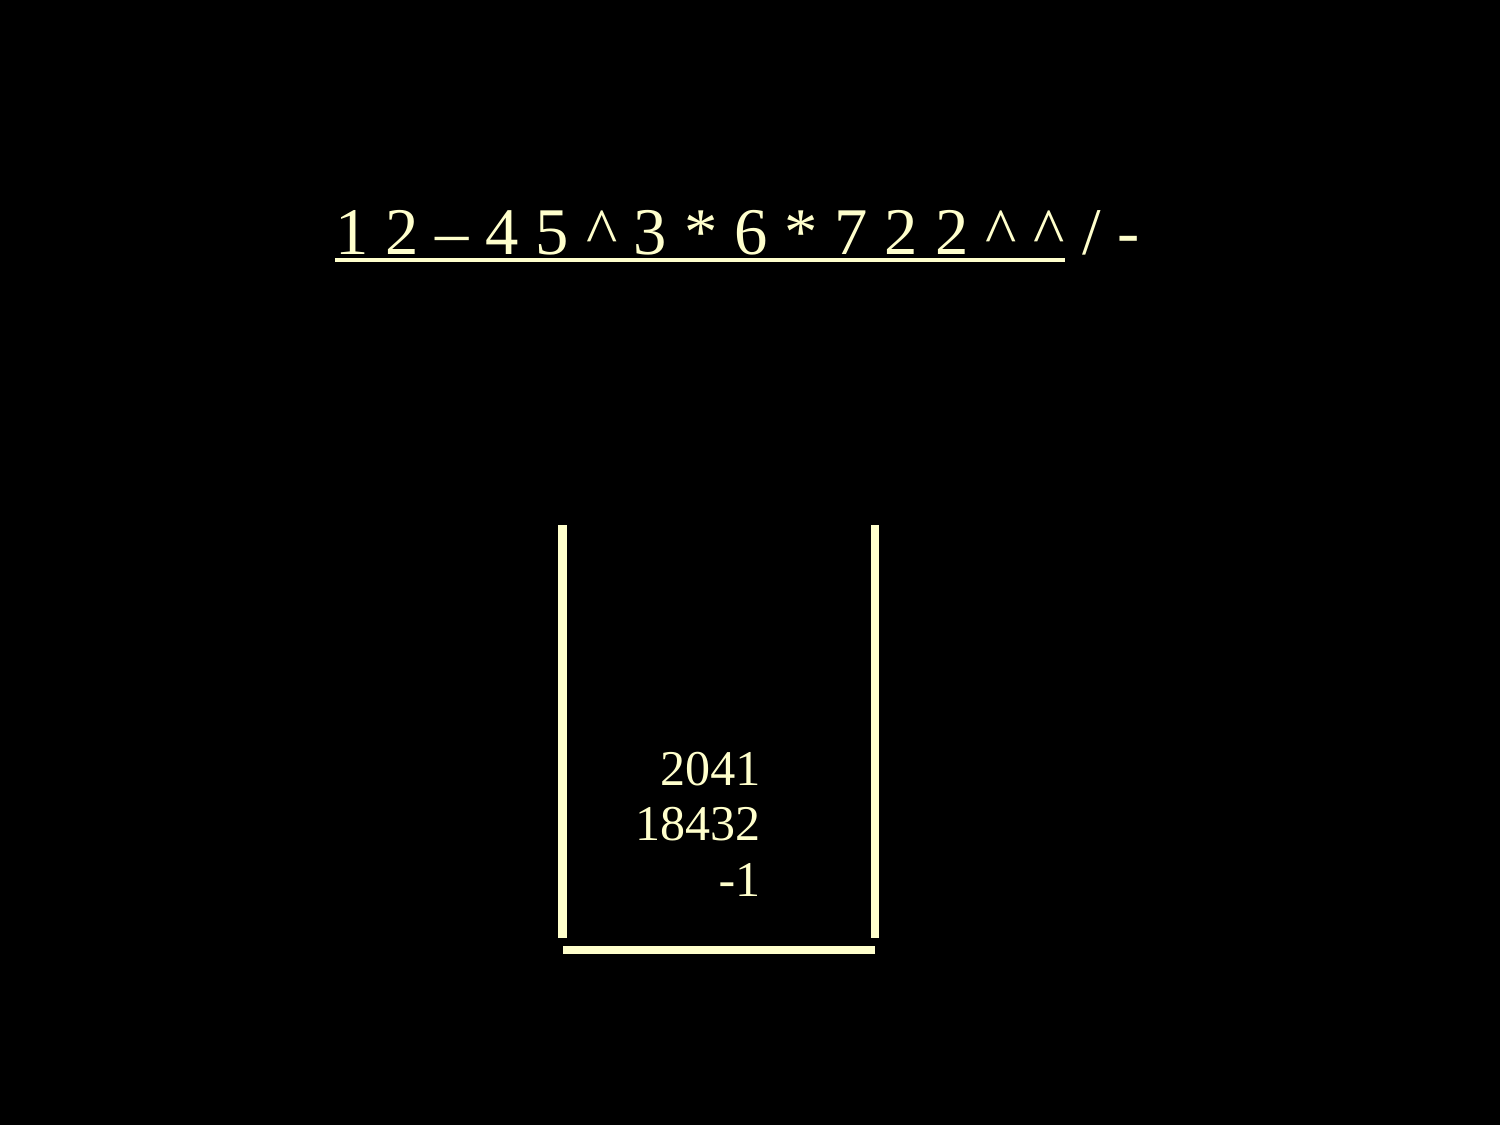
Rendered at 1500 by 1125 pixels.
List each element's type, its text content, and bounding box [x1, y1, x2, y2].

text_box 2041 18432 -1 [599, 622, 775, 915]
text_box 1 2 – 4 5 ^ 3 * 6 * 7 2 2 ^ ^ / - [320, 187, 1155, 277]
